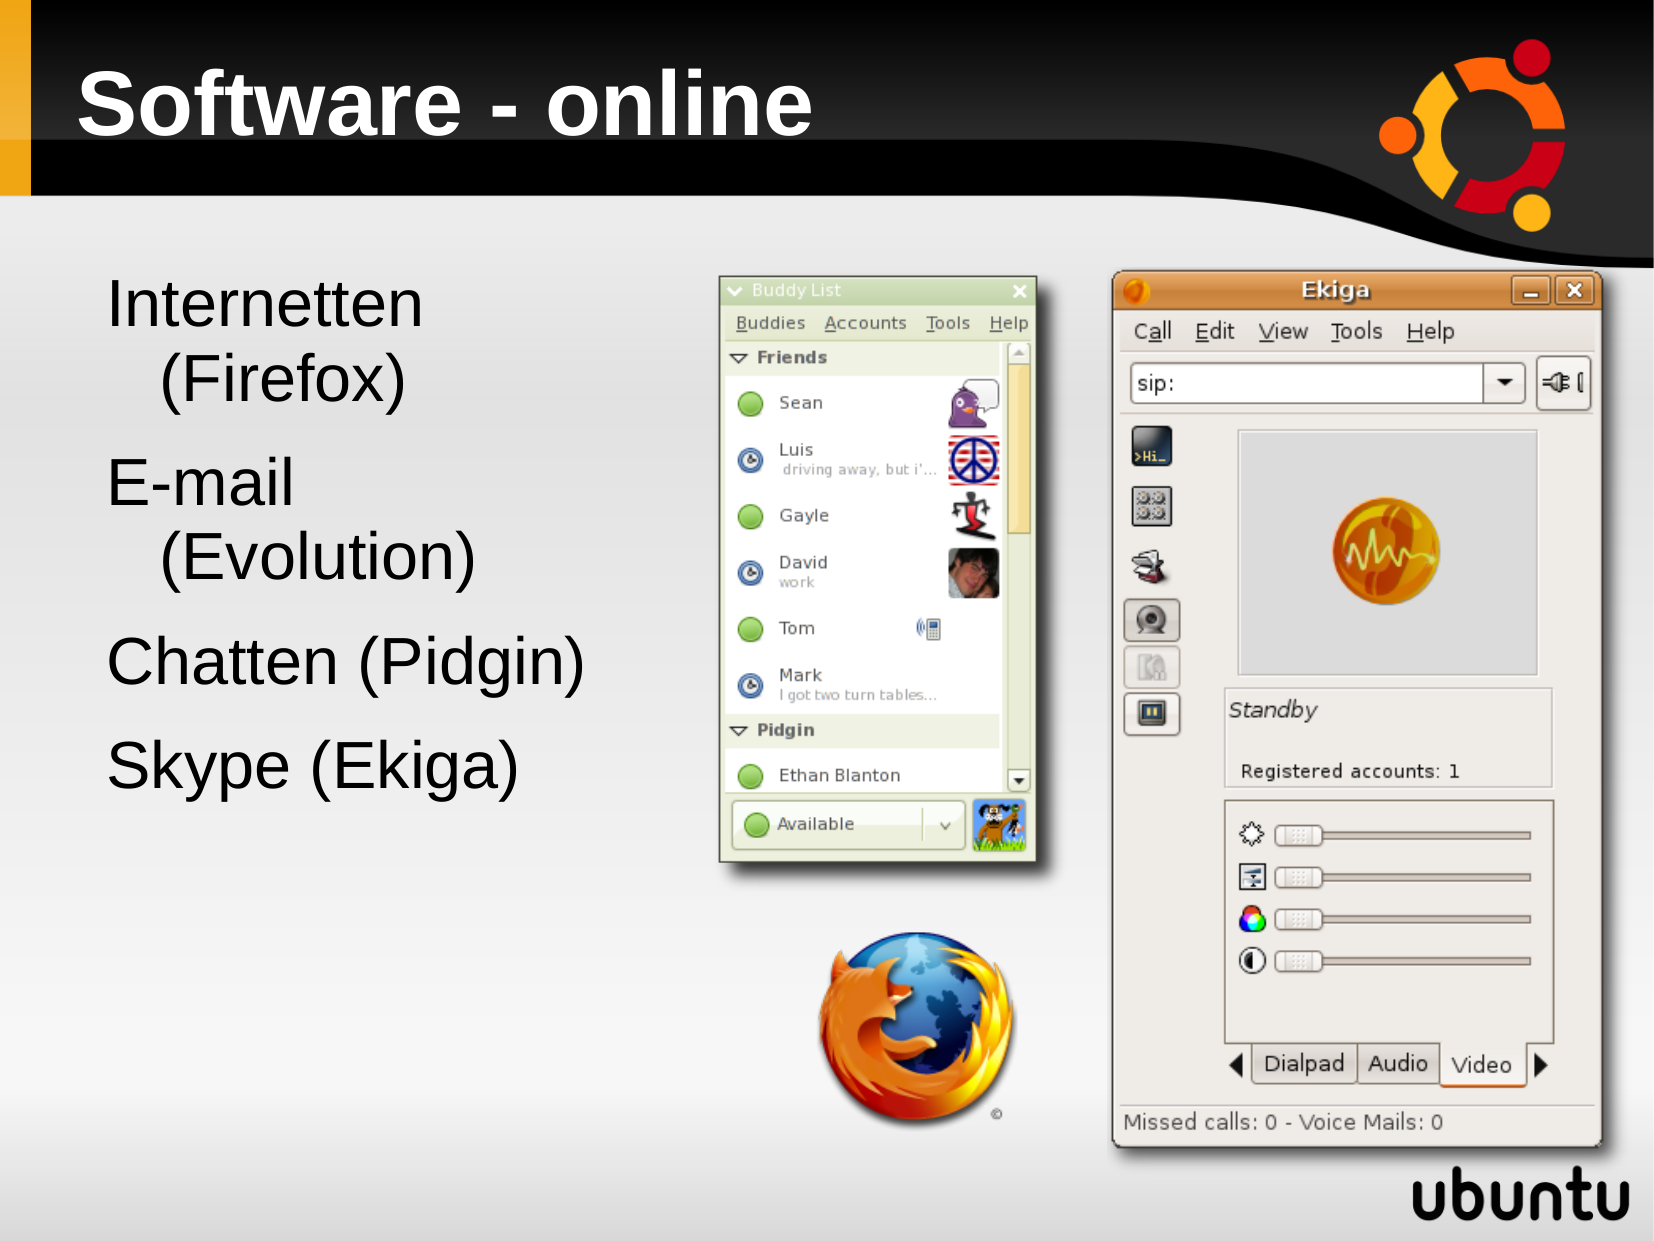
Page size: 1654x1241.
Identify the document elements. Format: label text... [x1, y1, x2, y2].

title Software - online [76, 0, 1565, 208]
list Internetten (Firefox) E-mail (Evolution) Chatten (Pidgin) Skype (Ekiga) [88, 265, 621, 1123]
picture [0, 0, 1654, 1241]
